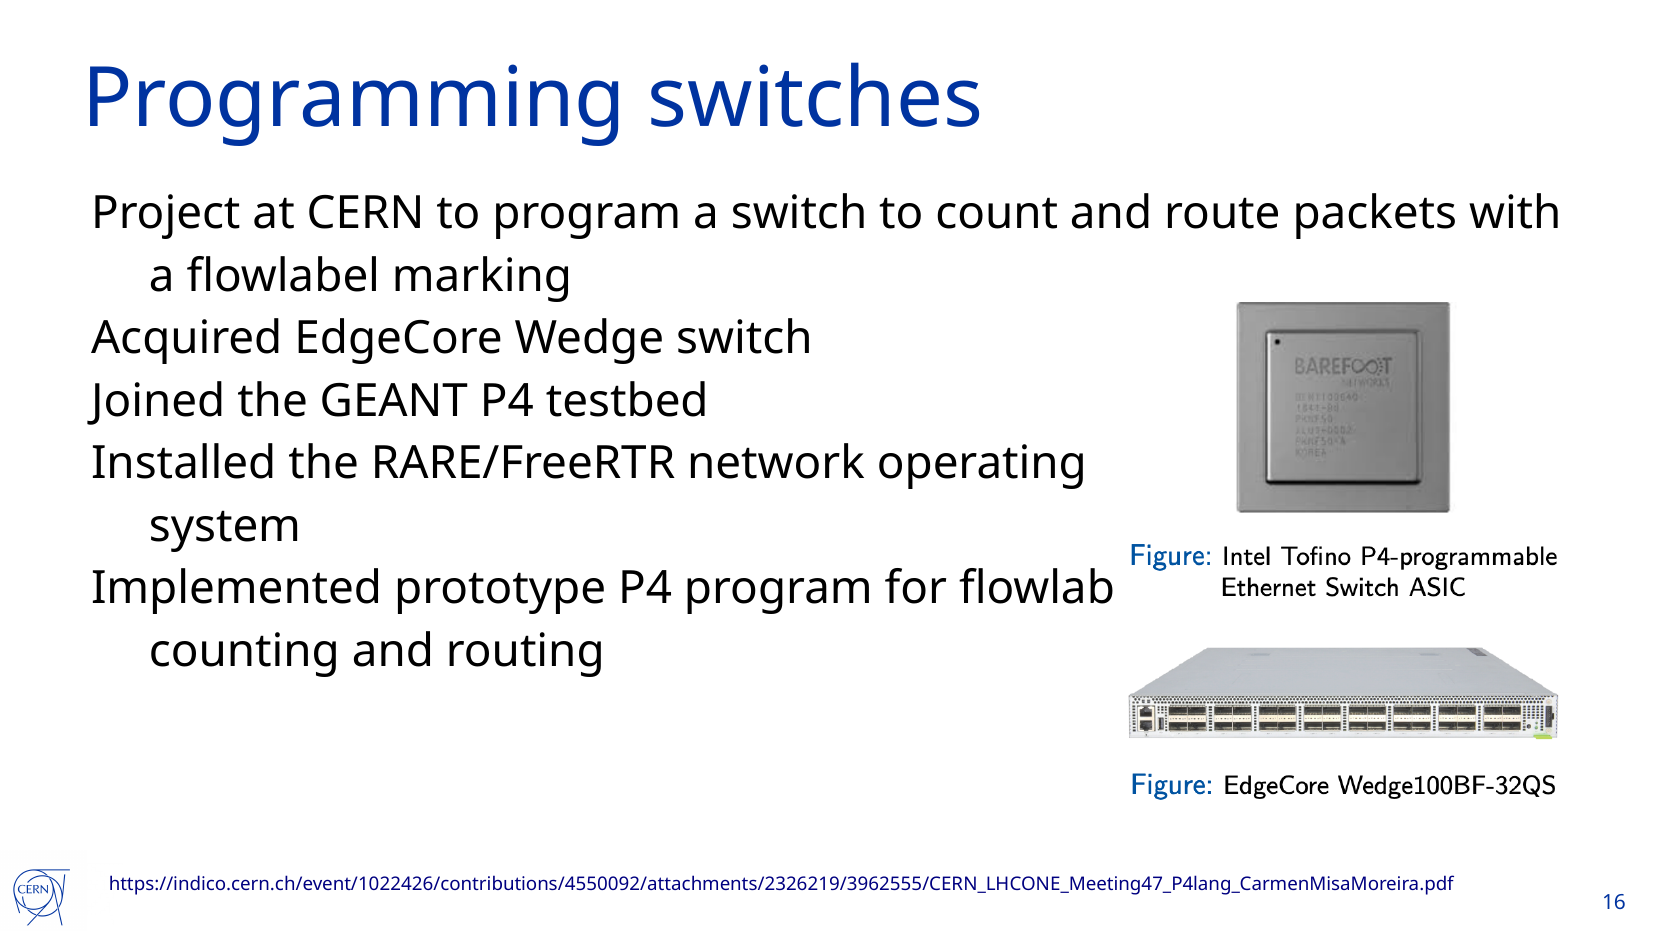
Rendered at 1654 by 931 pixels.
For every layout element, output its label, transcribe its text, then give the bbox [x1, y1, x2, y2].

title Programming switches [82, 37, 1571, 142]
picture [0, 850, 127, 931]
text_box https://indico.cern.ch/event/1022426/contributions/4550092/attachments/2326219/3962555/CERN_LHCONE_Meeting47_P4lang_CarmenMisaMoreira.pdf [94, 863, 1588, 931]
picture [1117, 281, 1569, 807]
text_box Project at CERN to program a switch to count and route packets with a flowlabel marking Acquired EdgeCore Wedge switch Joined the GEANT P4 testbed Installed the RARE/FreeRTR network operating system Implemented prototype P4 program for flowlabel counting and routing [76, 172, 1601, 792]
